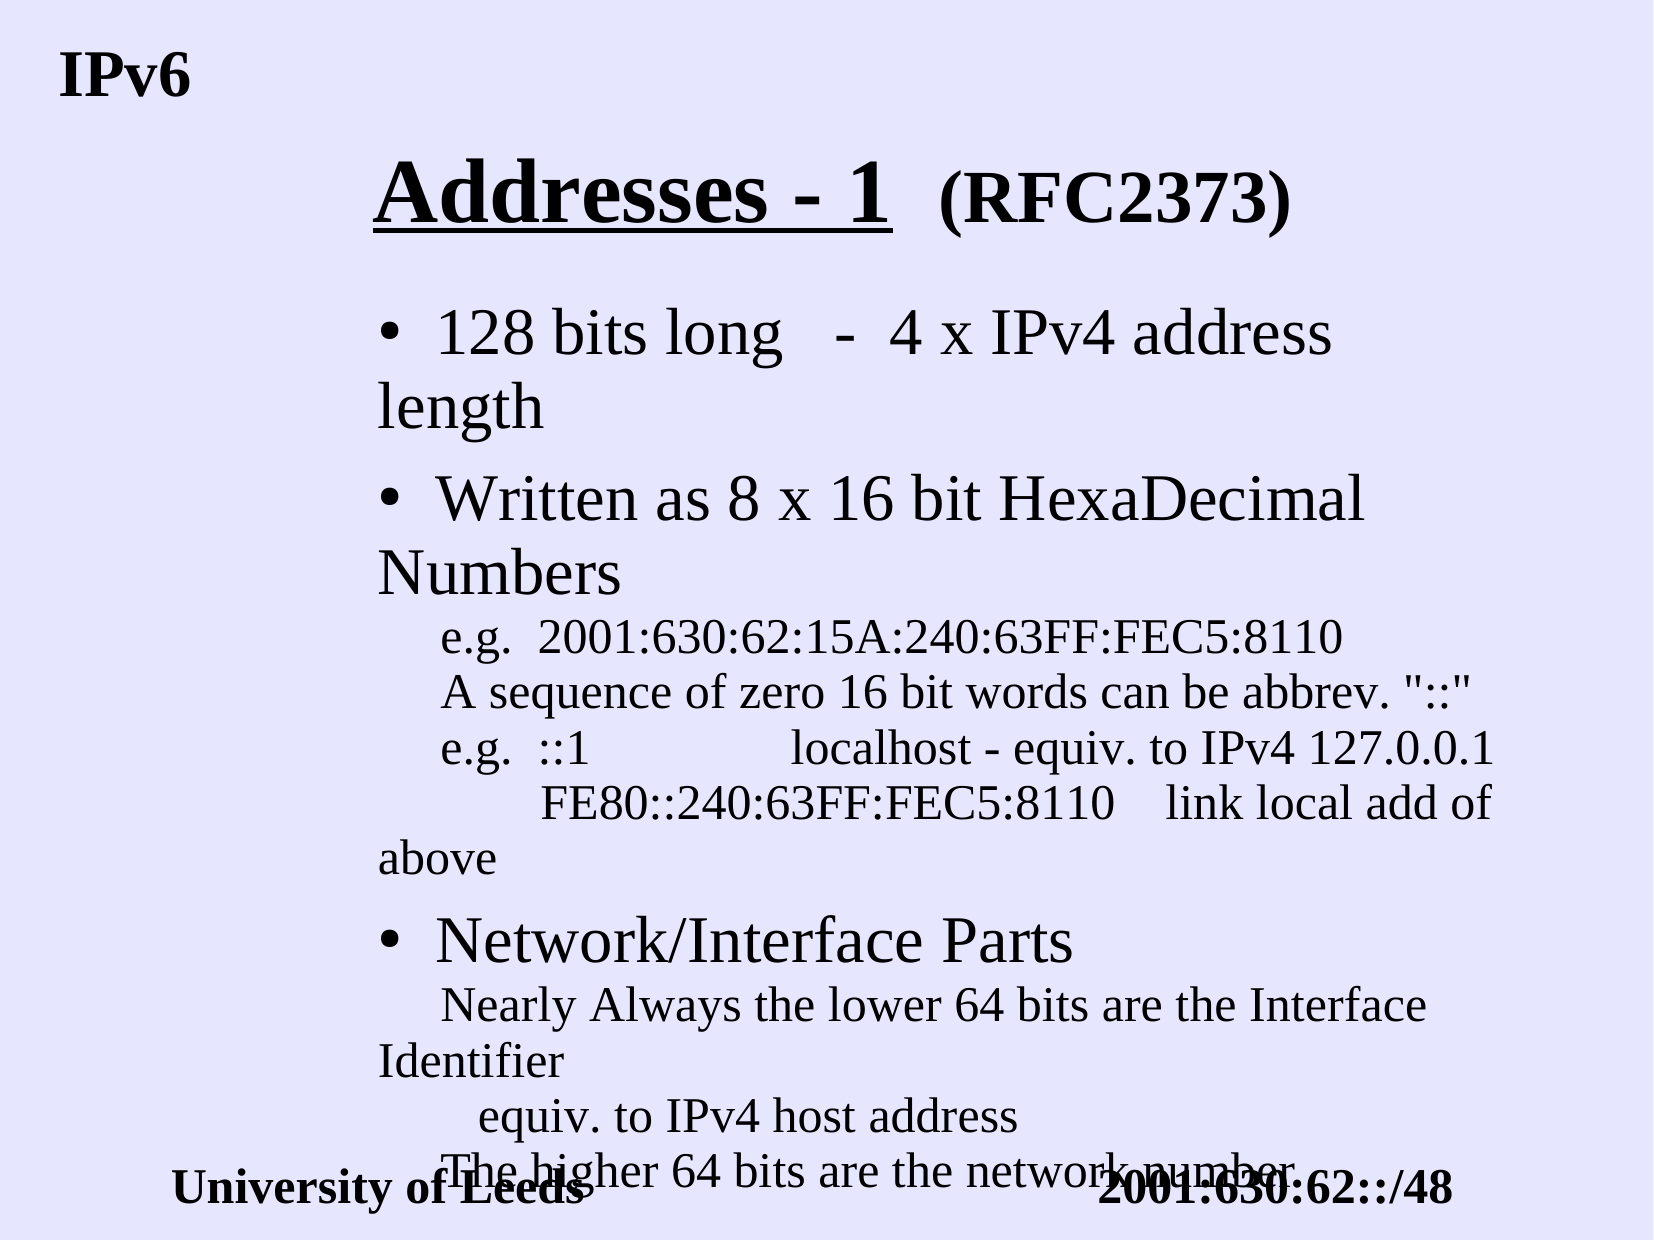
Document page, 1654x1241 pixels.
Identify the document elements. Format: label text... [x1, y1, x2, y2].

title Addresses - 1 (RFC2373) [88, 88, 1577, 296]
list 128 bits long - 4 x IPv4 address length Written as 8 x 16 bit HexaDecimal Numbers e.g. 2001:630:62:15A:240:63FF:FEC5:8110 A sequence of zero 16 bit words can be abbrev. "::" e.g. ::1 localhost - equiv. to IPv4 127.0.0.1 FE80::240:63FF:FEC5:8110 link local add of above Network/Interface Parts Nearly Always the lower 64 bits are the Interface Identifier equiv. to IPv4 host address The higher 64 bits are the network number [82, 295, 1571, 1109]
